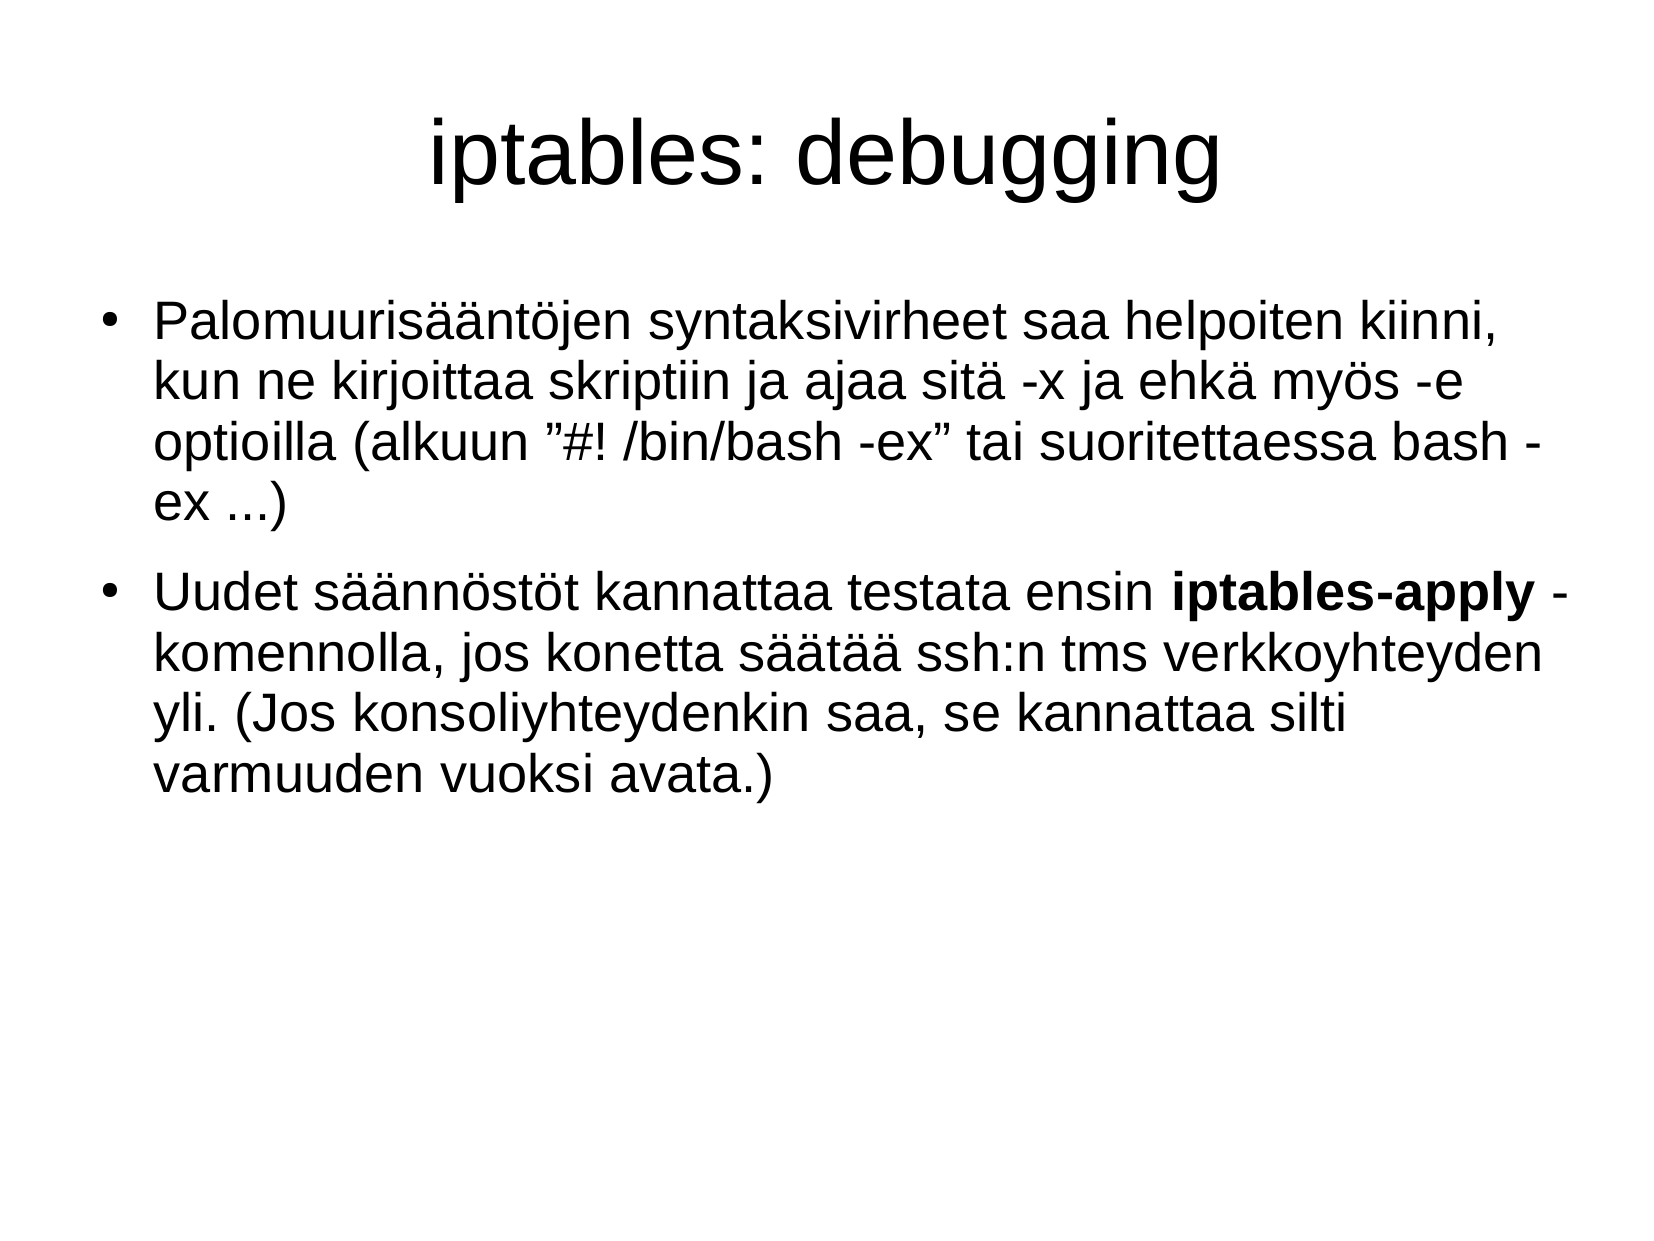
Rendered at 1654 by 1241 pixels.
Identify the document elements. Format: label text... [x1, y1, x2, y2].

list Palomuurisääntöjen syntaksivirheet saa helpoiten kiinni, kun ne kirjoittaa skriptiin ja ajaa sitä -x ja ehkä myös -e optioilla (alkuun ”#! /bin/bash -ex” tai suoritettaessa bash -ex ...) Uudet säännöstöt kannattaa testata ensin iptables-apply -komennolla, jos konetta säätää ssh:n tms verkkoyhteyden yli. (Jos konsoliyhteydenkin saa, se kannattaa silti varmuuden vuoksi avata.) [82, 290, 1571, 1010]
title iptables: debugging [82, 49, 1571, 257]
